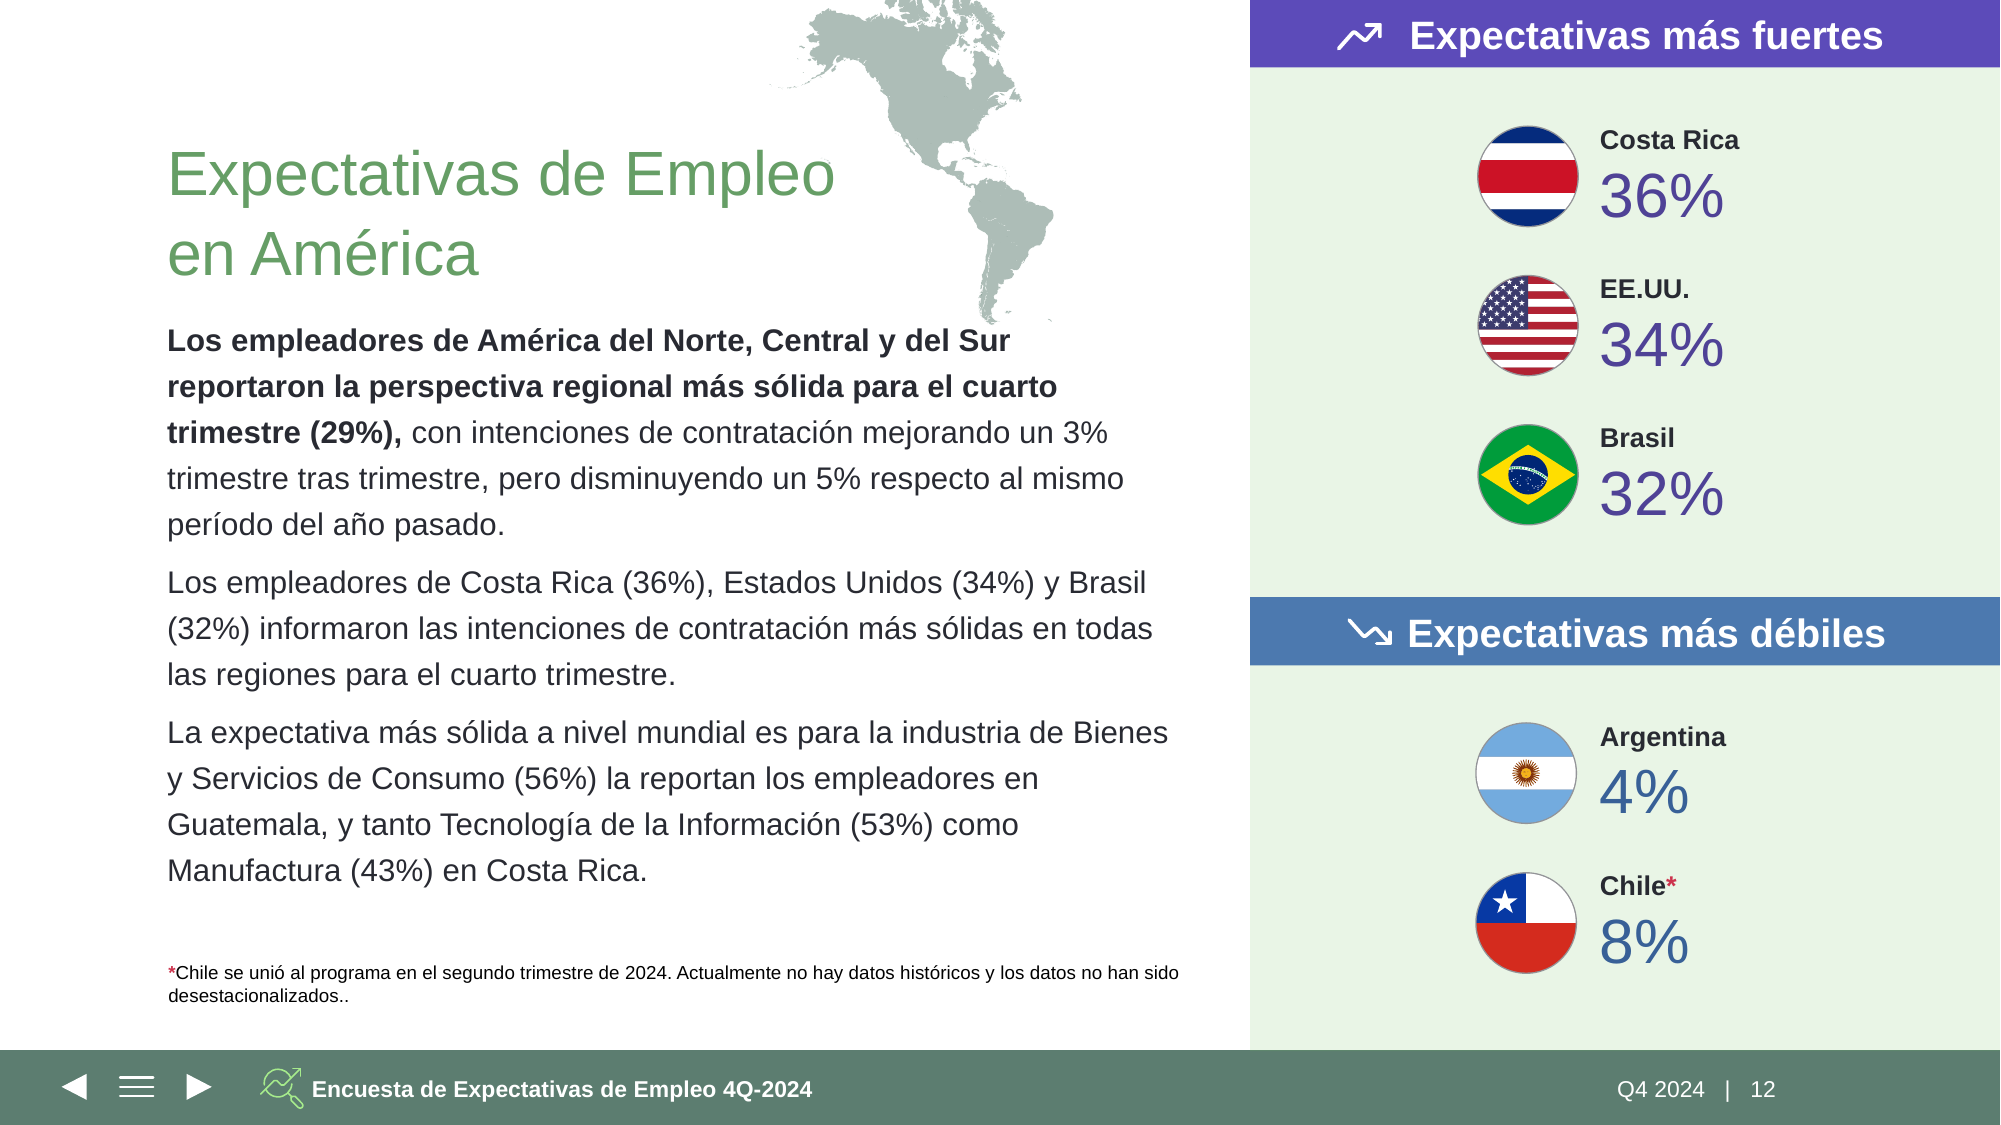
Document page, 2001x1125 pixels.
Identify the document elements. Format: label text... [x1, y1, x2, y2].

text_box Argentina 4% [1600, 718, 1770, 828]
list Los empleadores de América del Norte, Central y del Sur reportaron la perspectiva regional más sólida para el cuarto trimestre (29%), con intenciones de contratación mejorando un 3% trimestre tras trimestre, pero disminuyendo un 5% respecto al mismo período del año pasado. Los empleadores de Costa Rica (36%), Estados Unidos (34%) y Brasil (32%) informaron las intenciones de contratación más sólidas en todas las regiones para el cuarto trimestre. La expectativa más sólida a nivel mundial es para la industria de Bienes y Servicios de Consumo (56%) la reportan los empleadores en Guatemala, y tanto Tecnología de la Información (53%) como Manufactura (43%) en Costa Rica. [167, 312, 1173, 890]
text_box Costa Rica 36% [1600, 122, 1770, 231]
picture [1476, 274, 1580, 377]
picture [1336, 14, 1382, 60]
picture [1476, 423, 1580, 527]
text_box Brasil 32% [1600, 420, 1770, 530]
text_box [1250, 666, 2000, 1051]
title Expectativas de Empleo en América [167, 129, 1123, 280]
picture [769, 280, 1054, 312]
text_box [1250, 68, 2000, 597]
text_box Expectativas más fuertes [1250, 0, 2000, 68]
picture [117, 1075, 156, 1099]
picture [1474, 721, 1578, 825]
text_box Chile* 8% [1600, 868, 1770, 978]
text_box EE.UU. 34% [1600, 271, 1770, 380]
picture [769, 0, 1054, 129]
picture [1474, 871, 1578, 975]
text_box [186, 1073, 212, 1100]
picture [1476, 124, 1580, 228]
text_box *Chile se unió al programa en el segundo trimestre de 2024. Actualmente no hay datos históricos y los datos no han sido desestacionalizados.. [168, 960, 1348, 1007]
text_box [61, 1073, 87, 1100]
picture [1347, 609, 1392, 655]
text_box Expectativas más débiles [1250, 597, 2000, 666]
